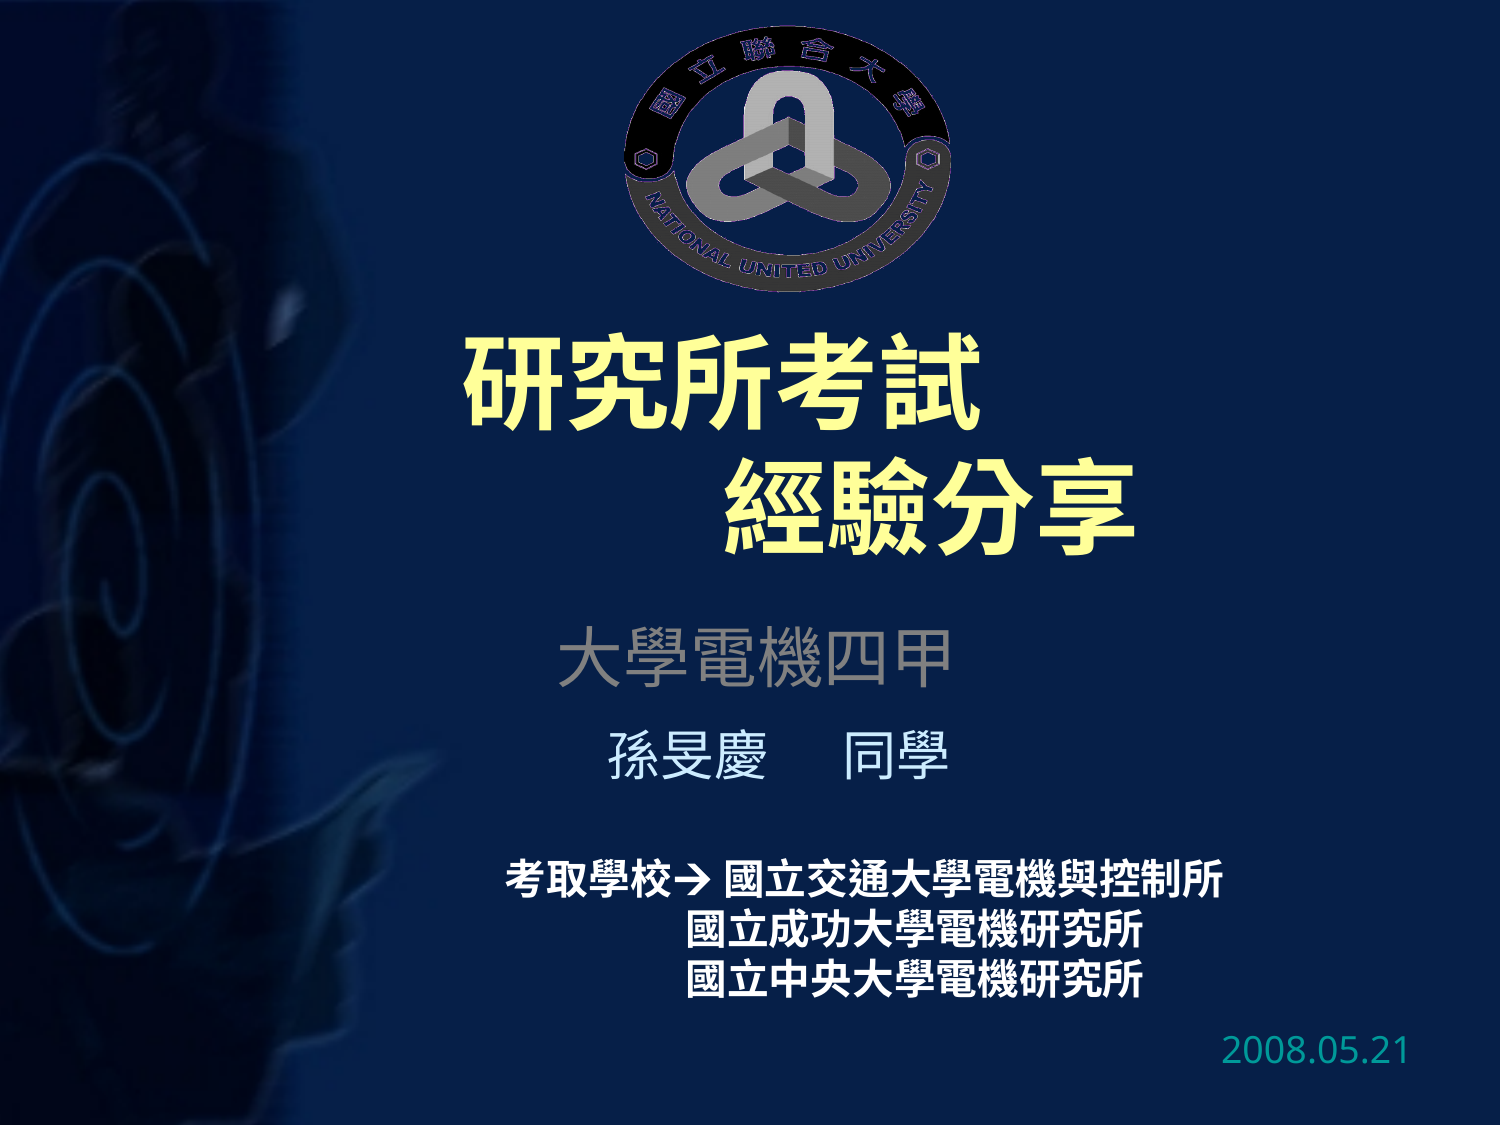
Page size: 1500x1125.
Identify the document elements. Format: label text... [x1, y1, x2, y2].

text_box 大學電機四甲 [549, 601, 1037, 837]
text_box 考取學校 國立交通大學電機與控制所 國立成功大學電機研究所 國立中央大學電機研究所 [497, 837, 1233, 1018]
picture [0, 0, 1500, 1125]
text_box 孫旻慶 同學 [586, 706, 959, 802]
text_box 2008.05.21 [1213, 1011, 1421, 1087]
text_box 研究所考試 經驗分享 [453, 302, 1329, 583]
